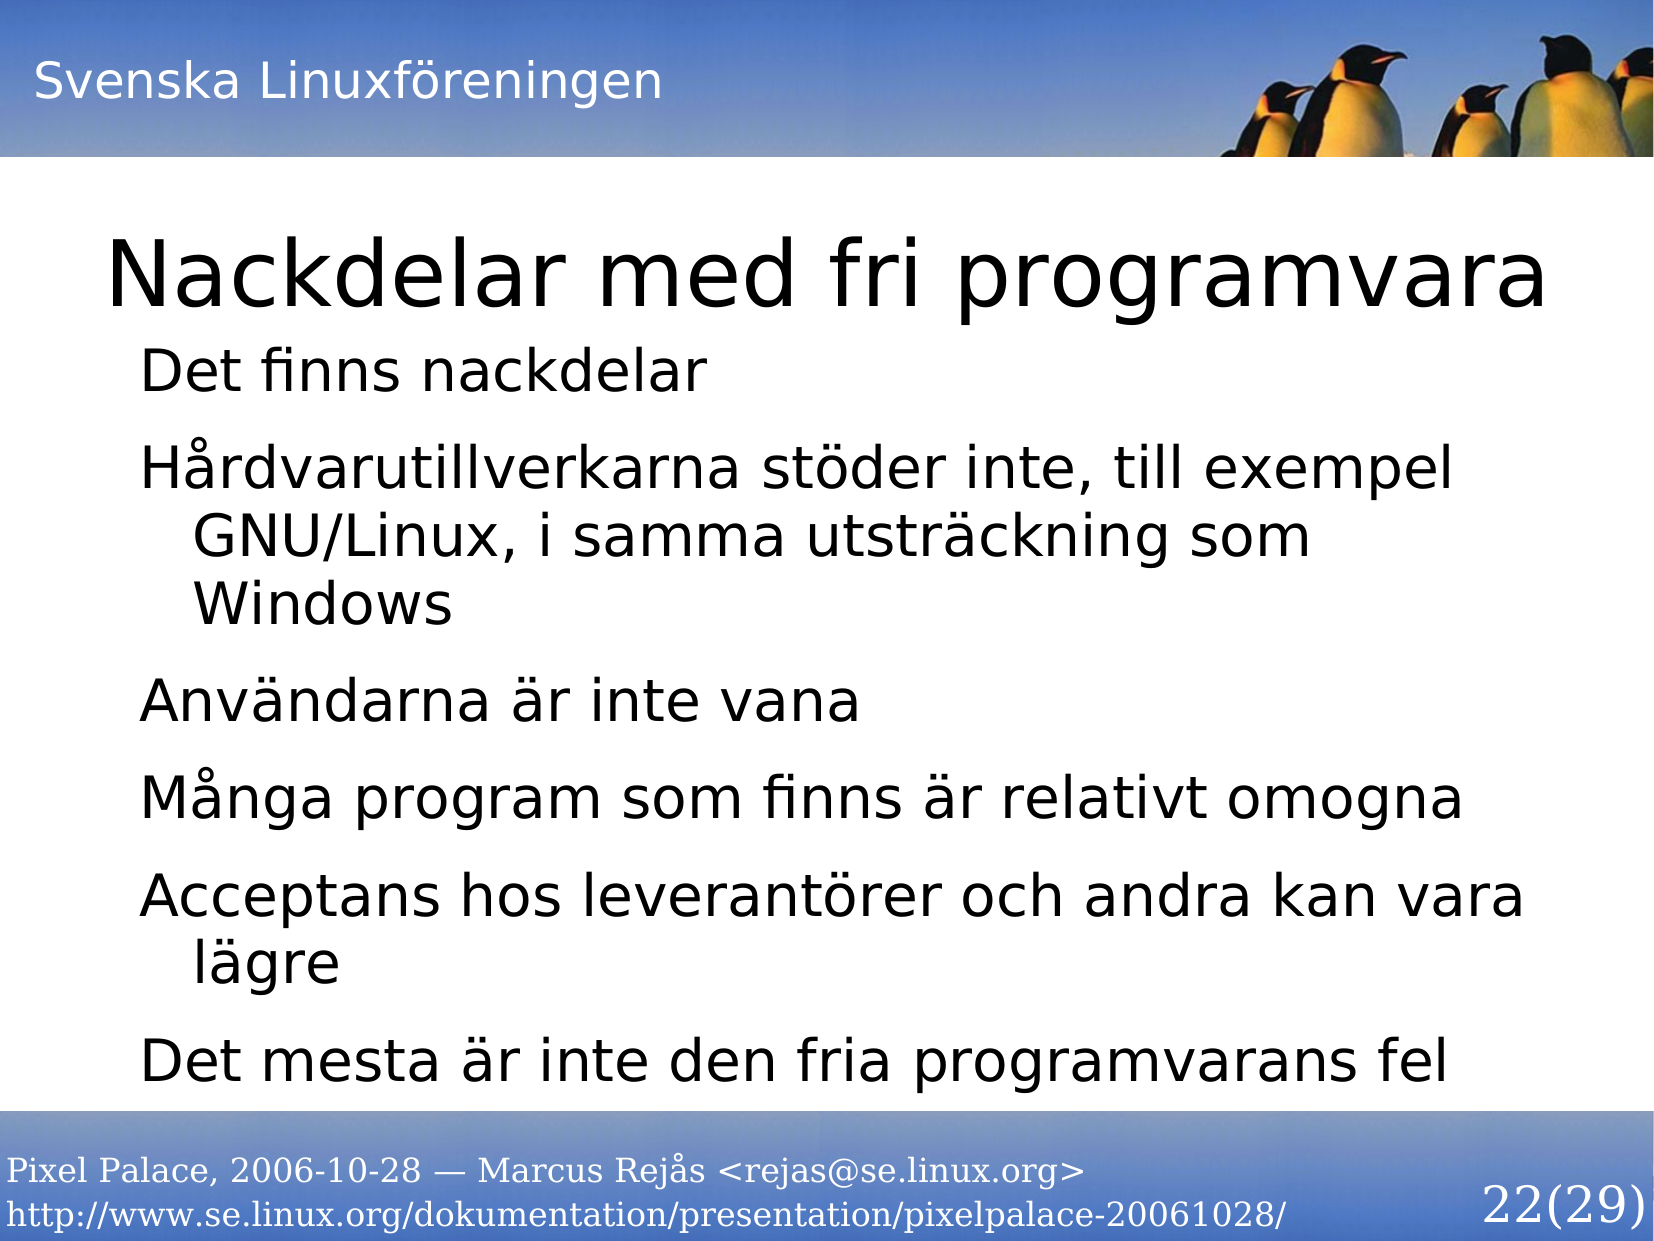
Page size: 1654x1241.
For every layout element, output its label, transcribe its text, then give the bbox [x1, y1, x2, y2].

title Nackdelar med fri programvara [36, 160, 1622, 389]
picture [0, 1111, 1654, 1241]
list Det finns nackdelar Hårdvarutillverkarna stöder inte, till exempel GNU/Linux, i samma utsträckning som Windows Användarna är inte vana Många program som finns är relativt omogna Acceptans hos leverantörer och andra kan vara lägre Det mesta är inte den fria programvarans fel [121, 337, 1534, 1178]
picture [0, 0, 1654, 157]
